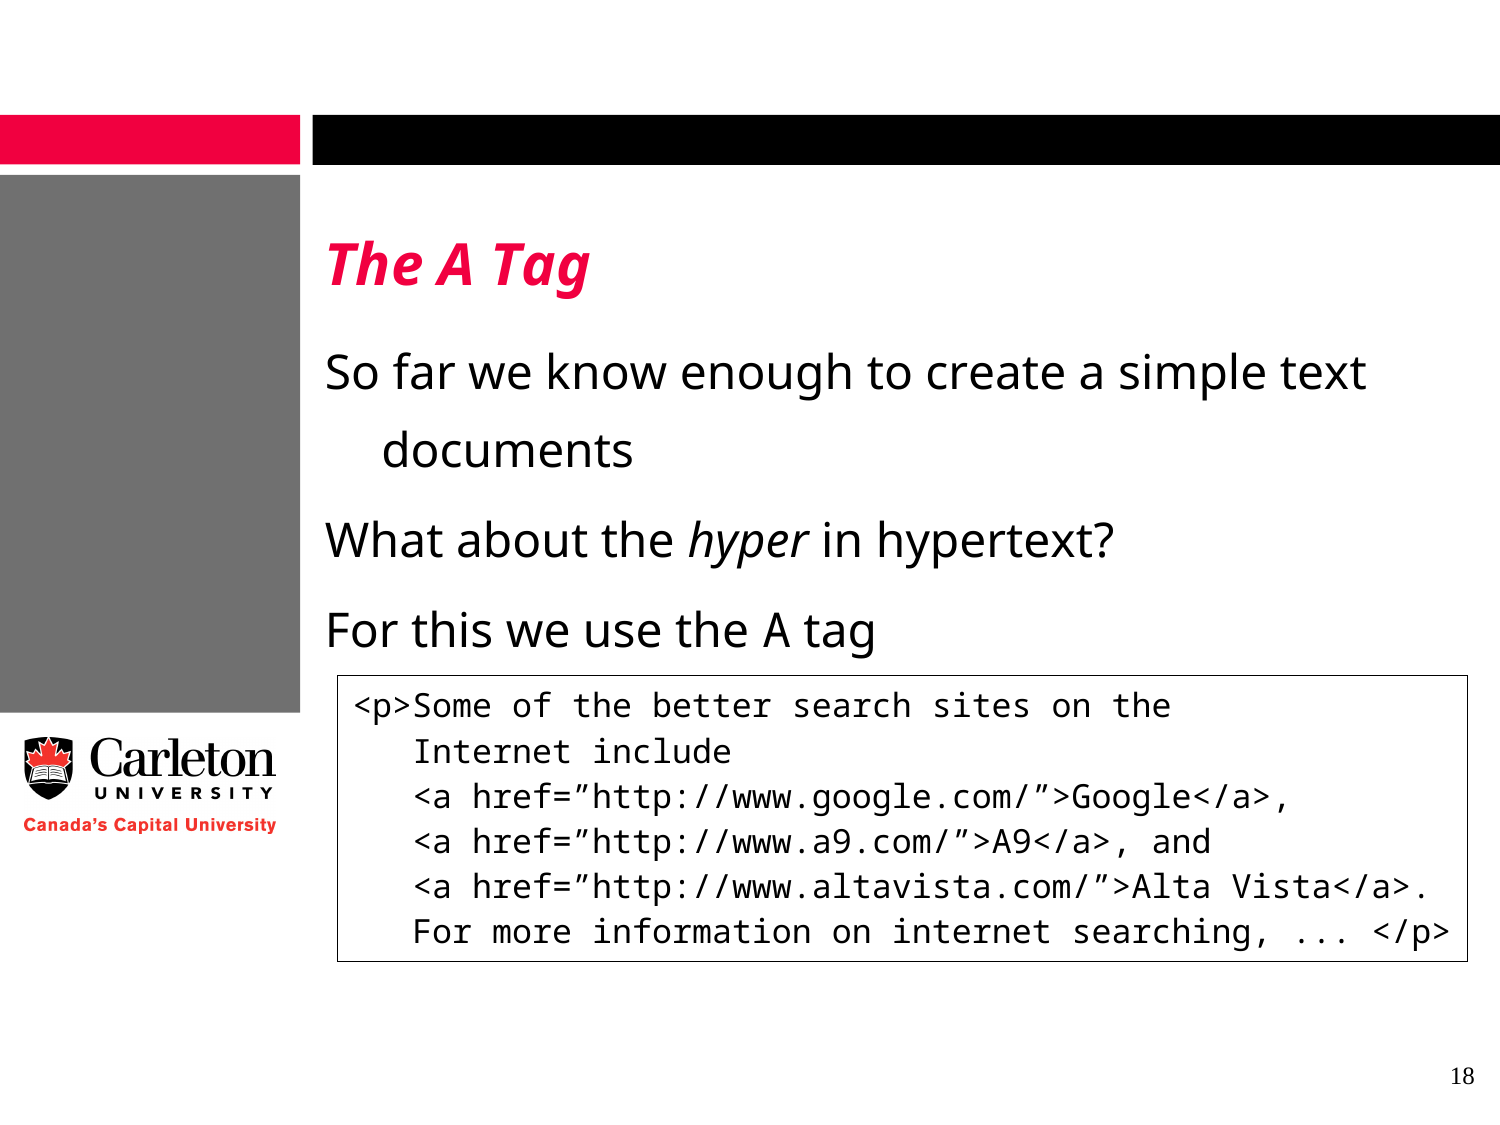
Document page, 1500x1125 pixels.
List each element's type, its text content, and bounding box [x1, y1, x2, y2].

list So far we know enough to create a simple text documents What about the hyper in hypertext? For this we use the A tag [338, 676, 1450, 961]
list So far we know enough to create a simple text documents What about the hyper in hypertext? For this we use the A tag [324, 324, 1450, 1051]
text_box <p>Some of the better search sites on the Internet include <a href=”http://www.google.com/”>Google</a>, <a href=”http://www.a9.com/”>A9</a>, and <a href=”http://www.altavista.com/”>Alta Vista</a>. For more information on internet searching, ... </p> [337, 675, 1440, 933]
title The A Tag [324, 187, 1450, 324]
picture [24, 737, 276, 834]
